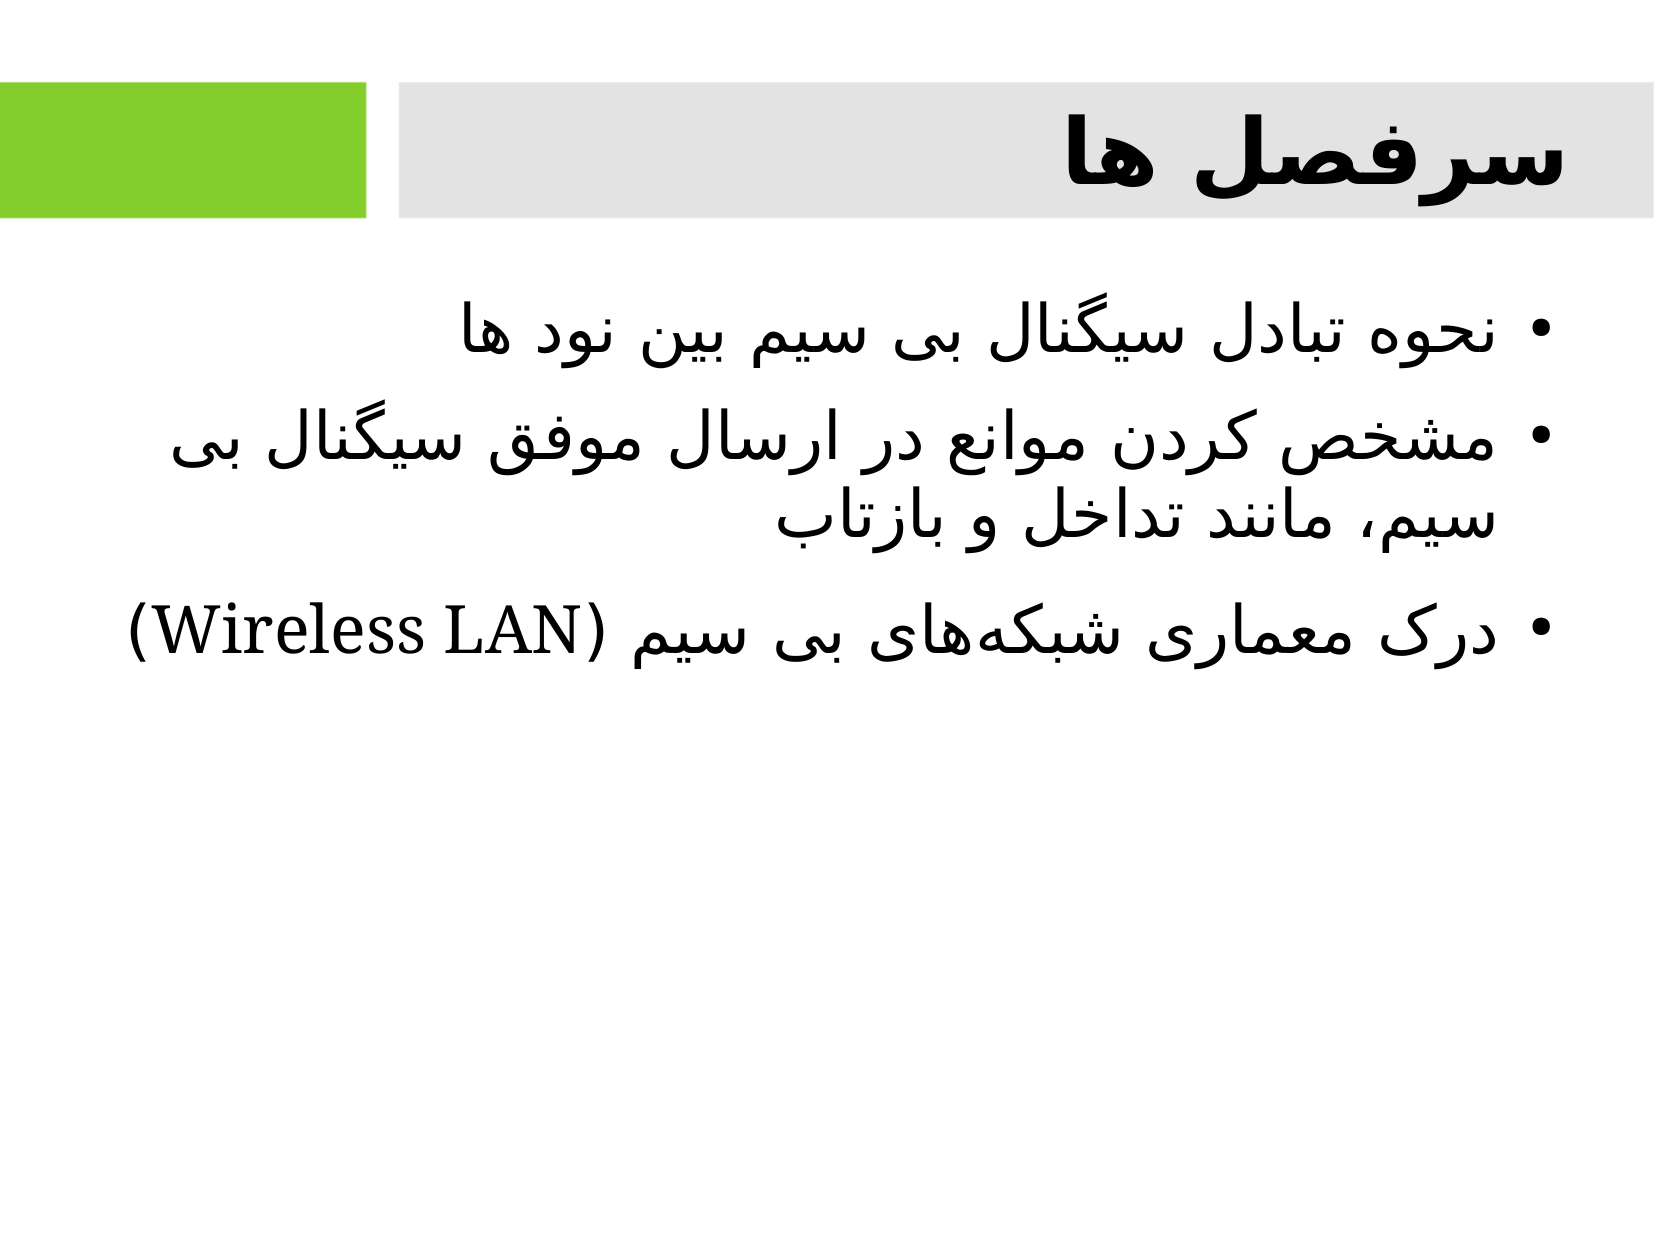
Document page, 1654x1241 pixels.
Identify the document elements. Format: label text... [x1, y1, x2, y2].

title سرفصل ها [82, 49, 1571, 257]
list نحوه تبادل سیگنال بی سیم بین نود ها مشخص کردن موانع در ارسال موفق سیگنال بی سیم، مانند تداخل و بازتاب درک معماری شبکه‌های بی سیم (Wireless LAN) [82, 290, 1571, 1182]
picture [0, 0, 1654, 1241]
